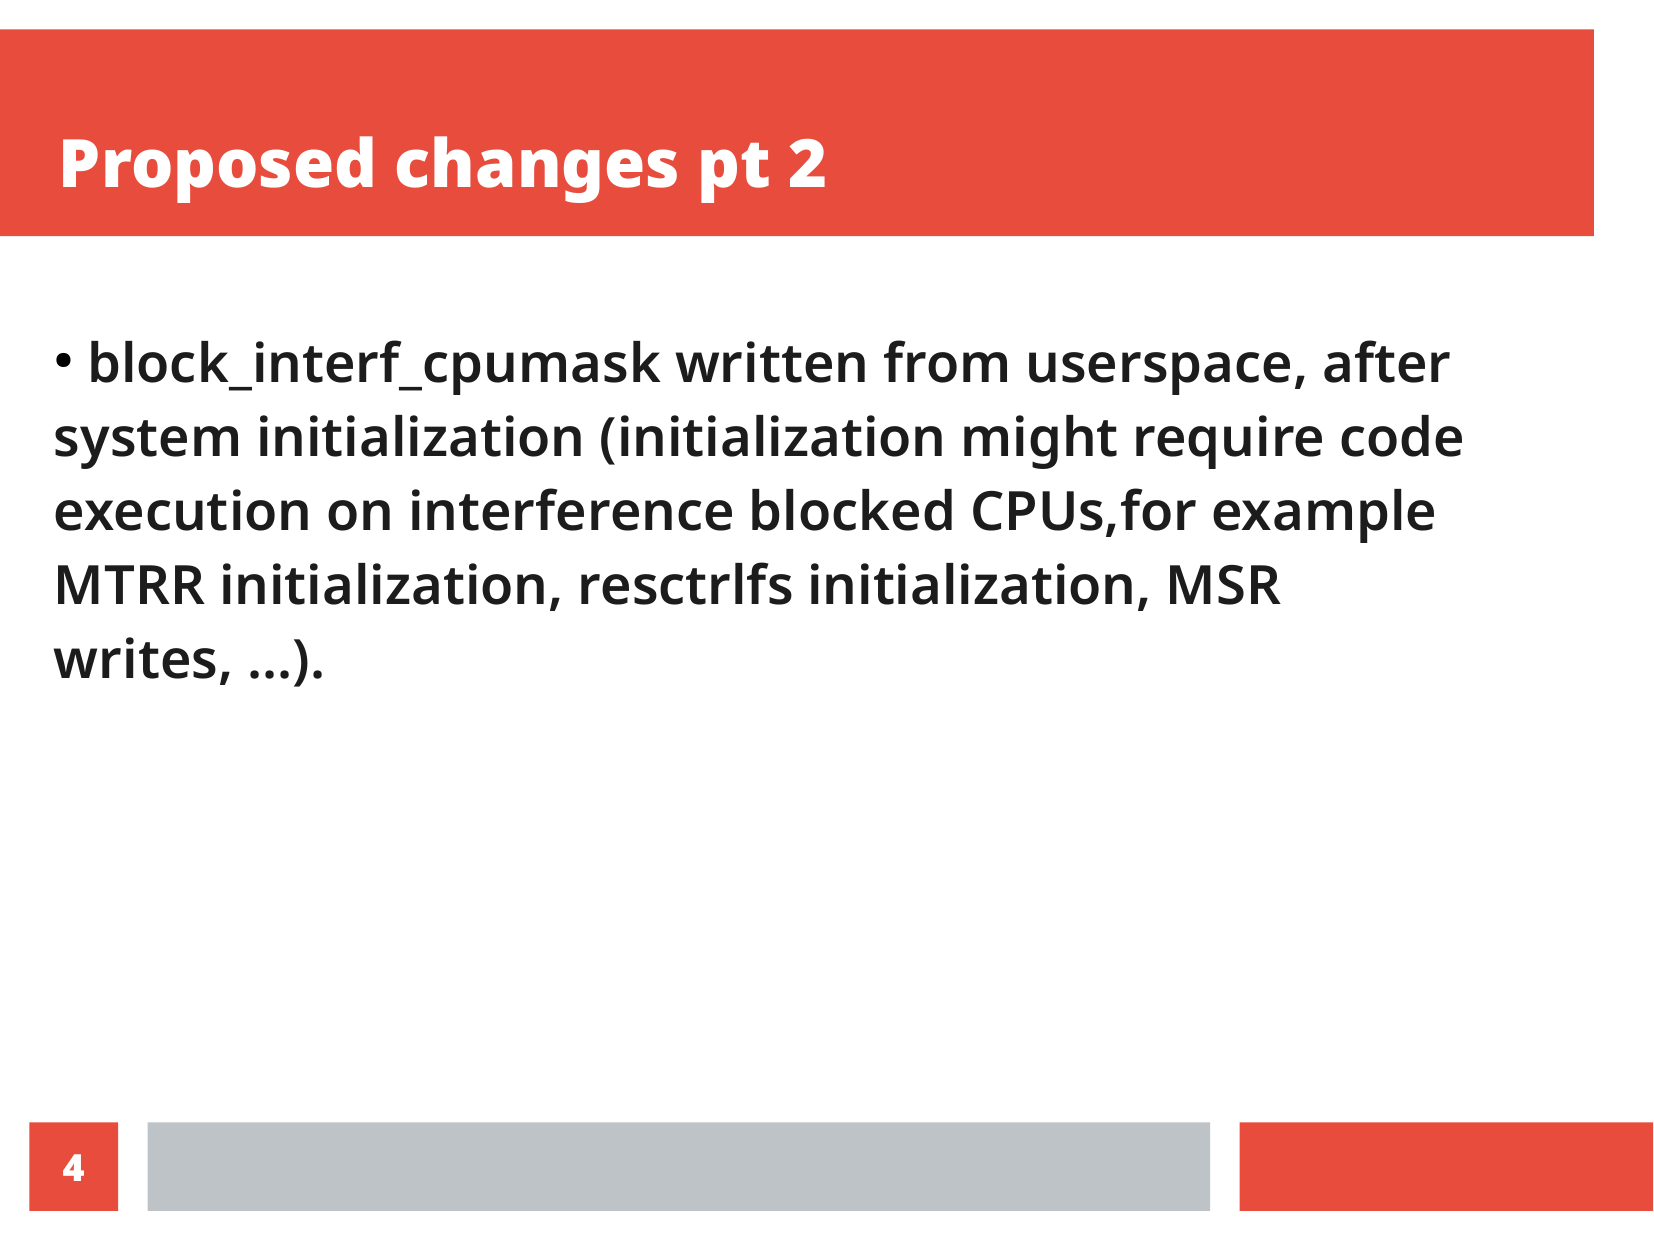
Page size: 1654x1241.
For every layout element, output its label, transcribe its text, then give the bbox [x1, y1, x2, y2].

title Proposed changes pt 2 [58, 59, 1594, 207]
list block_interf_cpumask written from userspace, after system initialization (initialization might require code execution on interference blocked CPUs,for example MTRR initialization, resctrlfs initialization, MSR writes, ...). [54, 324, 1560, 1093]
